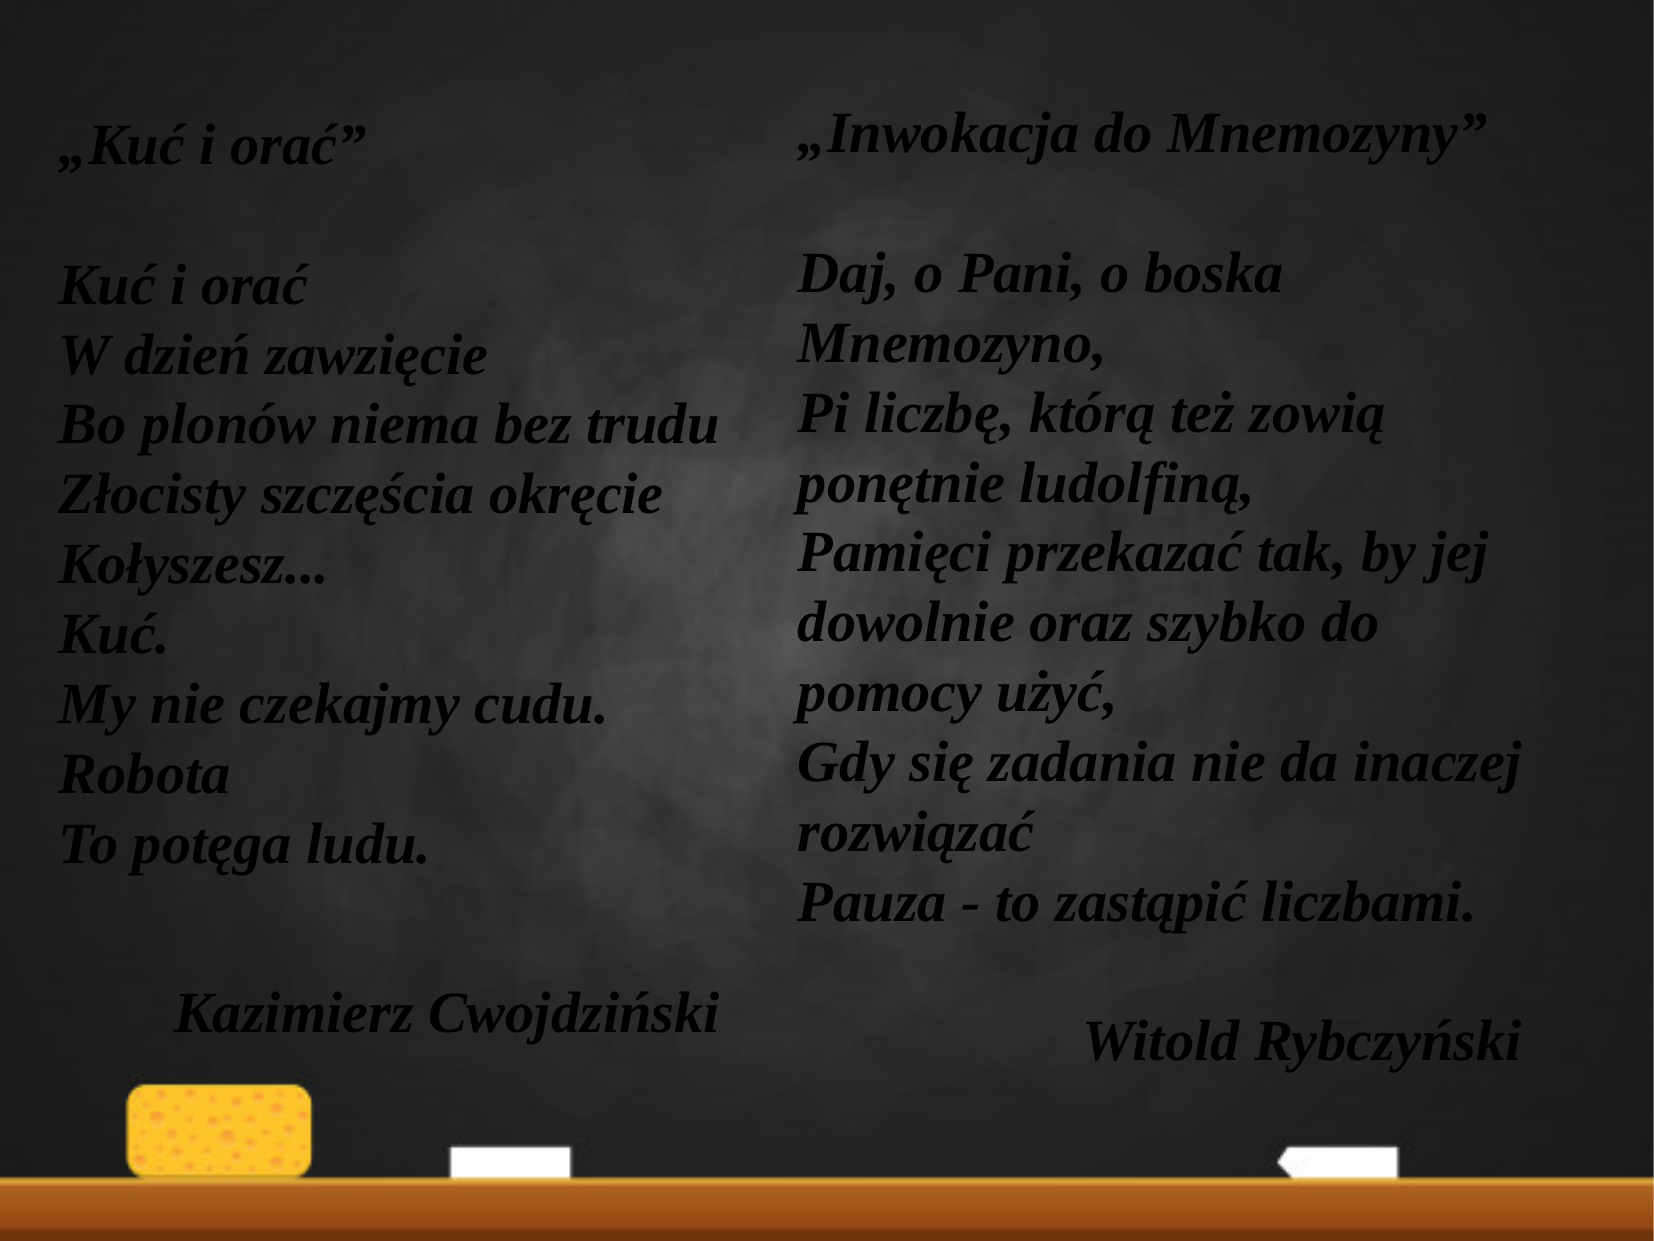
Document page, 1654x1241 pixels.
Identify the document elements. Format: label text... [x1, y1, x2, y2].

list „Kuć i orać” Kuć i orać W dzień zawzięcie Bo plonów niema bez trudu Złocisty szczęścia okręcie Kołyszesz... Kuć. My nie czekajmy cudu. Robota To potęga ludu. Kazimierz Cwojdziński [59, 106, 786, 1156]
list „Inwokacja do Mnemozyny” Daj, o Pani, o boska Mnemozyno, Pi liczbę, którą też zowią ponętnie ludolfiną, Pamięci przekazać tak, by jej dowolnie oraz szybko do pomocy użyć, Gdy się zadania nie da inaczej rozwiązać Pauza - to zastąpić liczbami. Witold Rybczyński [797, 94, 1571, 1229]
